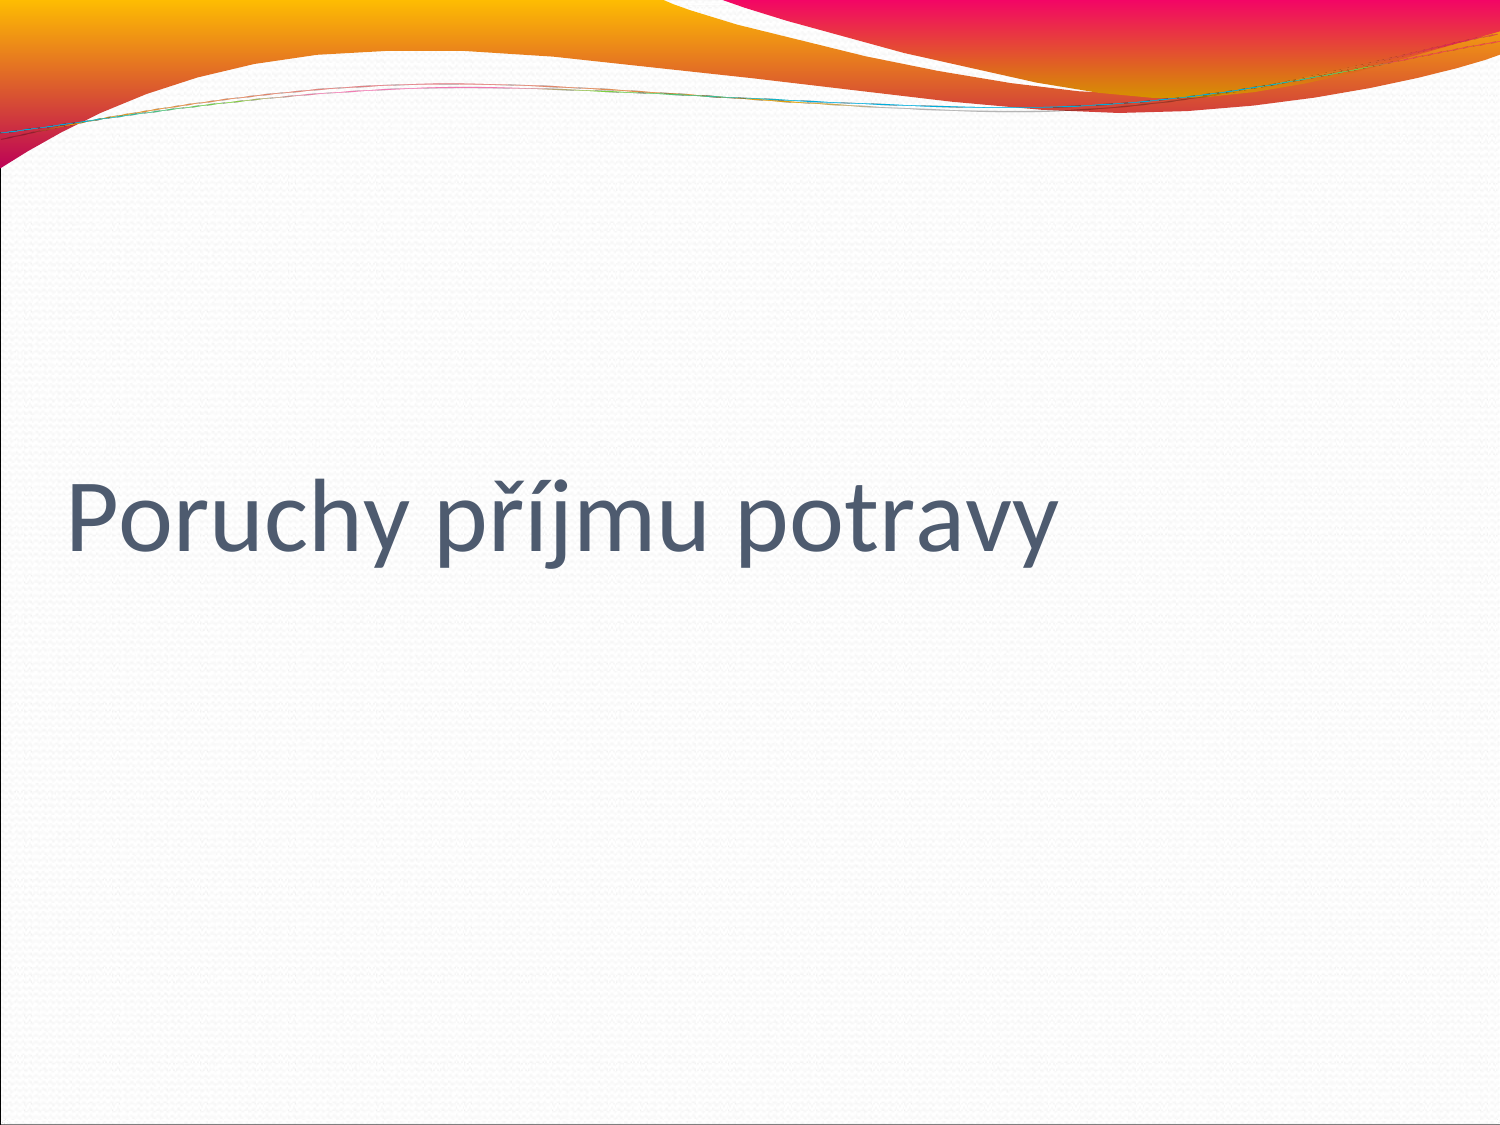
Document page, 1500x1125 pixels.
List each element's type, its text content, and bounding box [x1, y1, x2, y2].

title Poruchy příjmu potravy [64, 314, 1415, 573]
